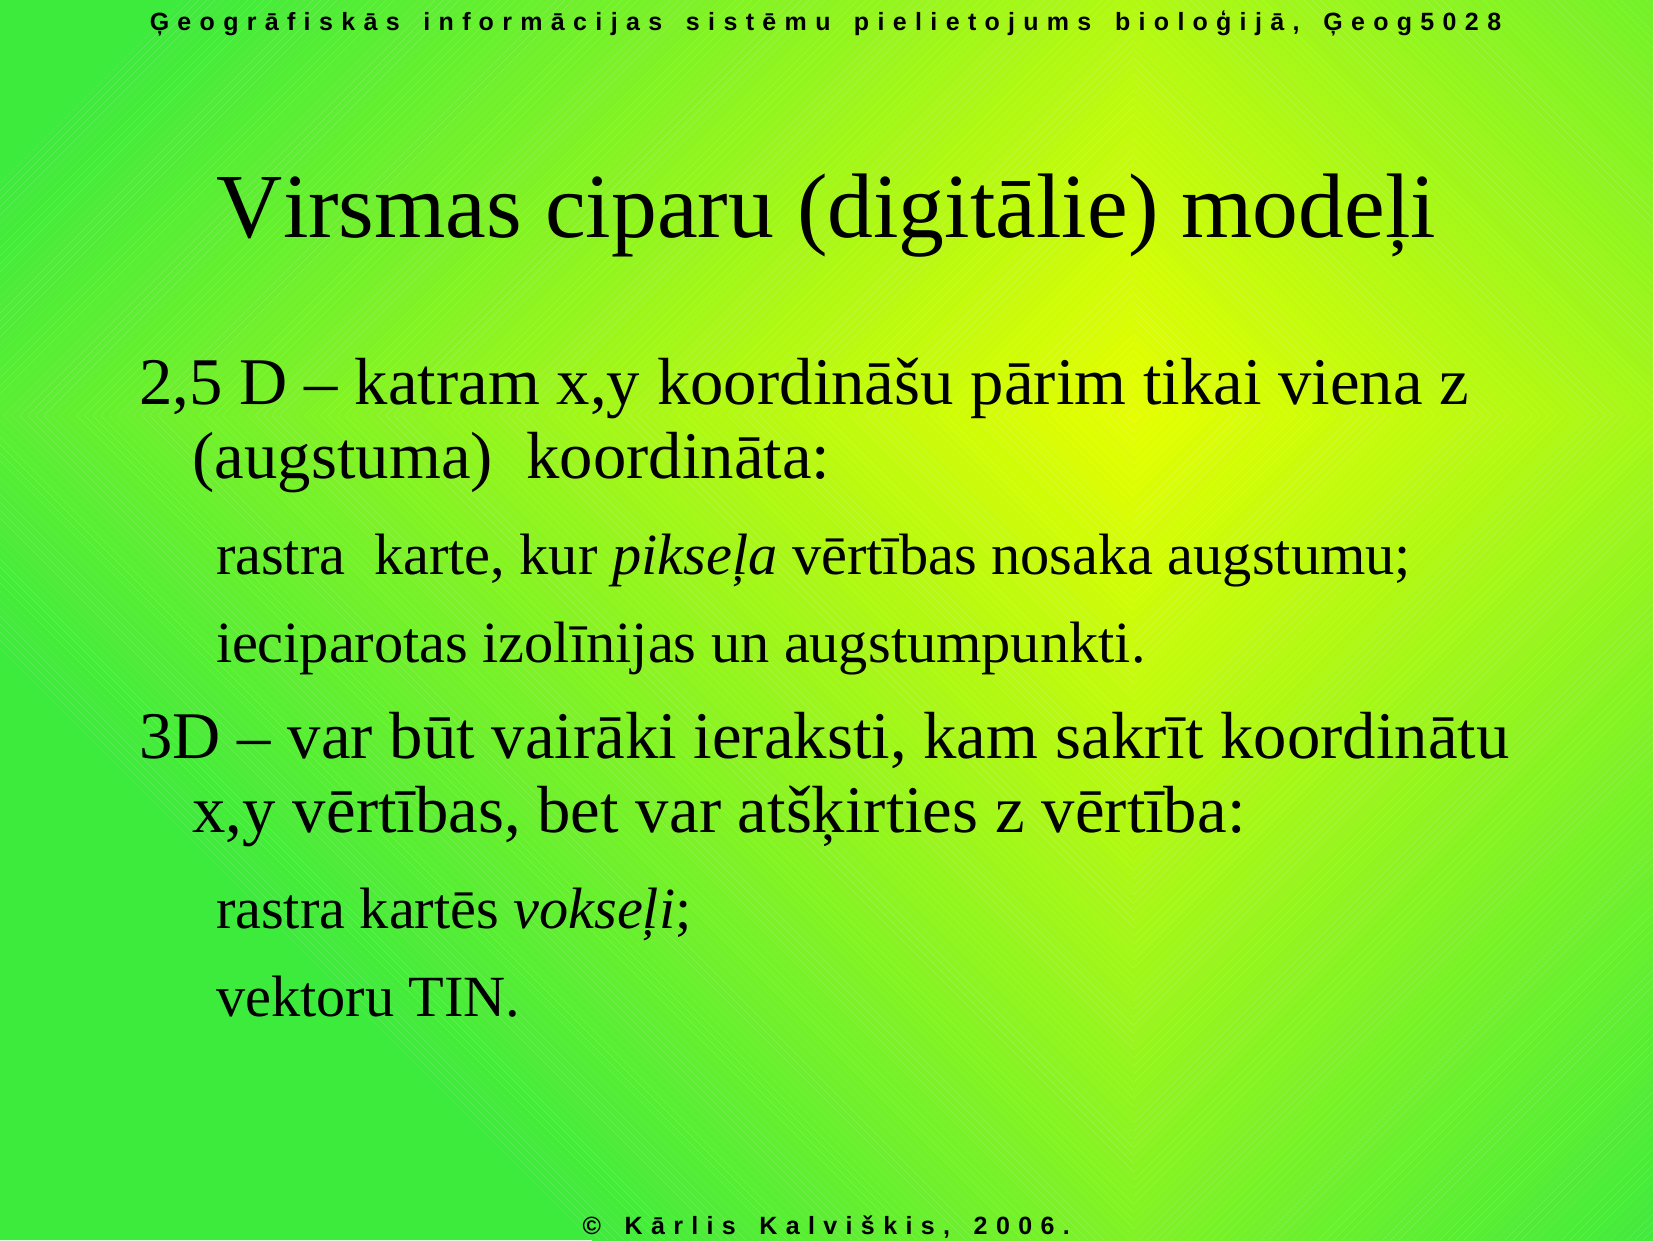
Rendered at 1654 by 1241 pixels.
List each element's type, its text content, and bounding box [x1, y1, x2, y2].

title Virsmas ciparu (digitālie) modeļi [121, 102, 1534, 311]
list 2,5 D – katram x,y koordināšu pārim tikai viena z (augstuma) koordināta: rastra karte, kur pikseļa vērtības nosaka augstumu; ieciparotas izolīnijas un augstumpunkti. 3D – var būt vairāki ieraksti, kam sakrīt koordinātu x,y vērtības, bet var atšķirties z vērtība: rastra kartēs vokseļi; vektoru TIN. [121, 344, 1534, 1127]
